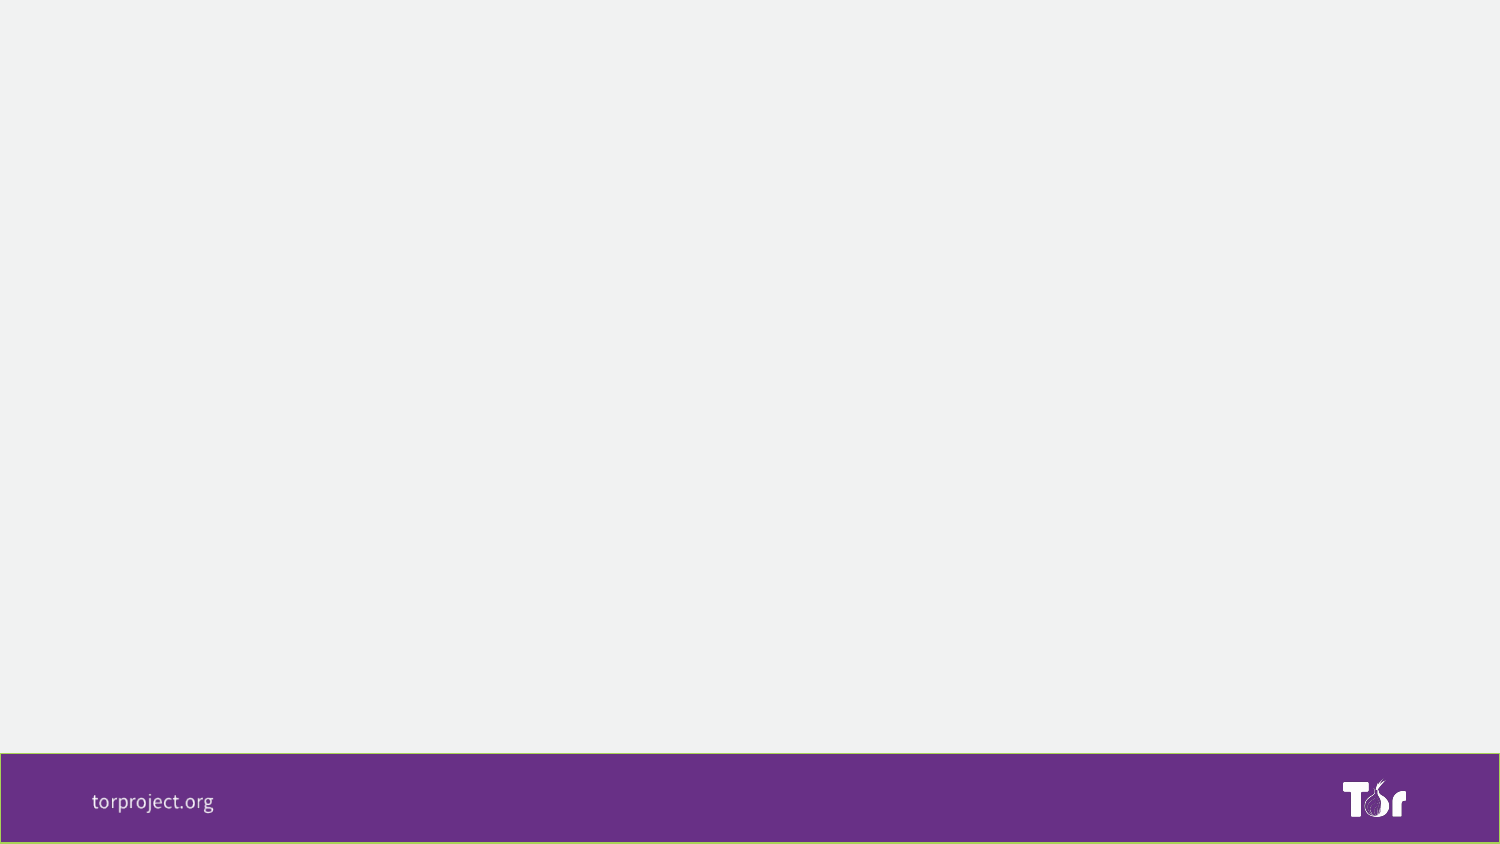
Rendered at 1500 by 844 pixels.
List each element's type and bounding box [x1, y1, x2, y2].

picture [75, 780, 604, 821]
picture [1343, 778, 1406, 817]
